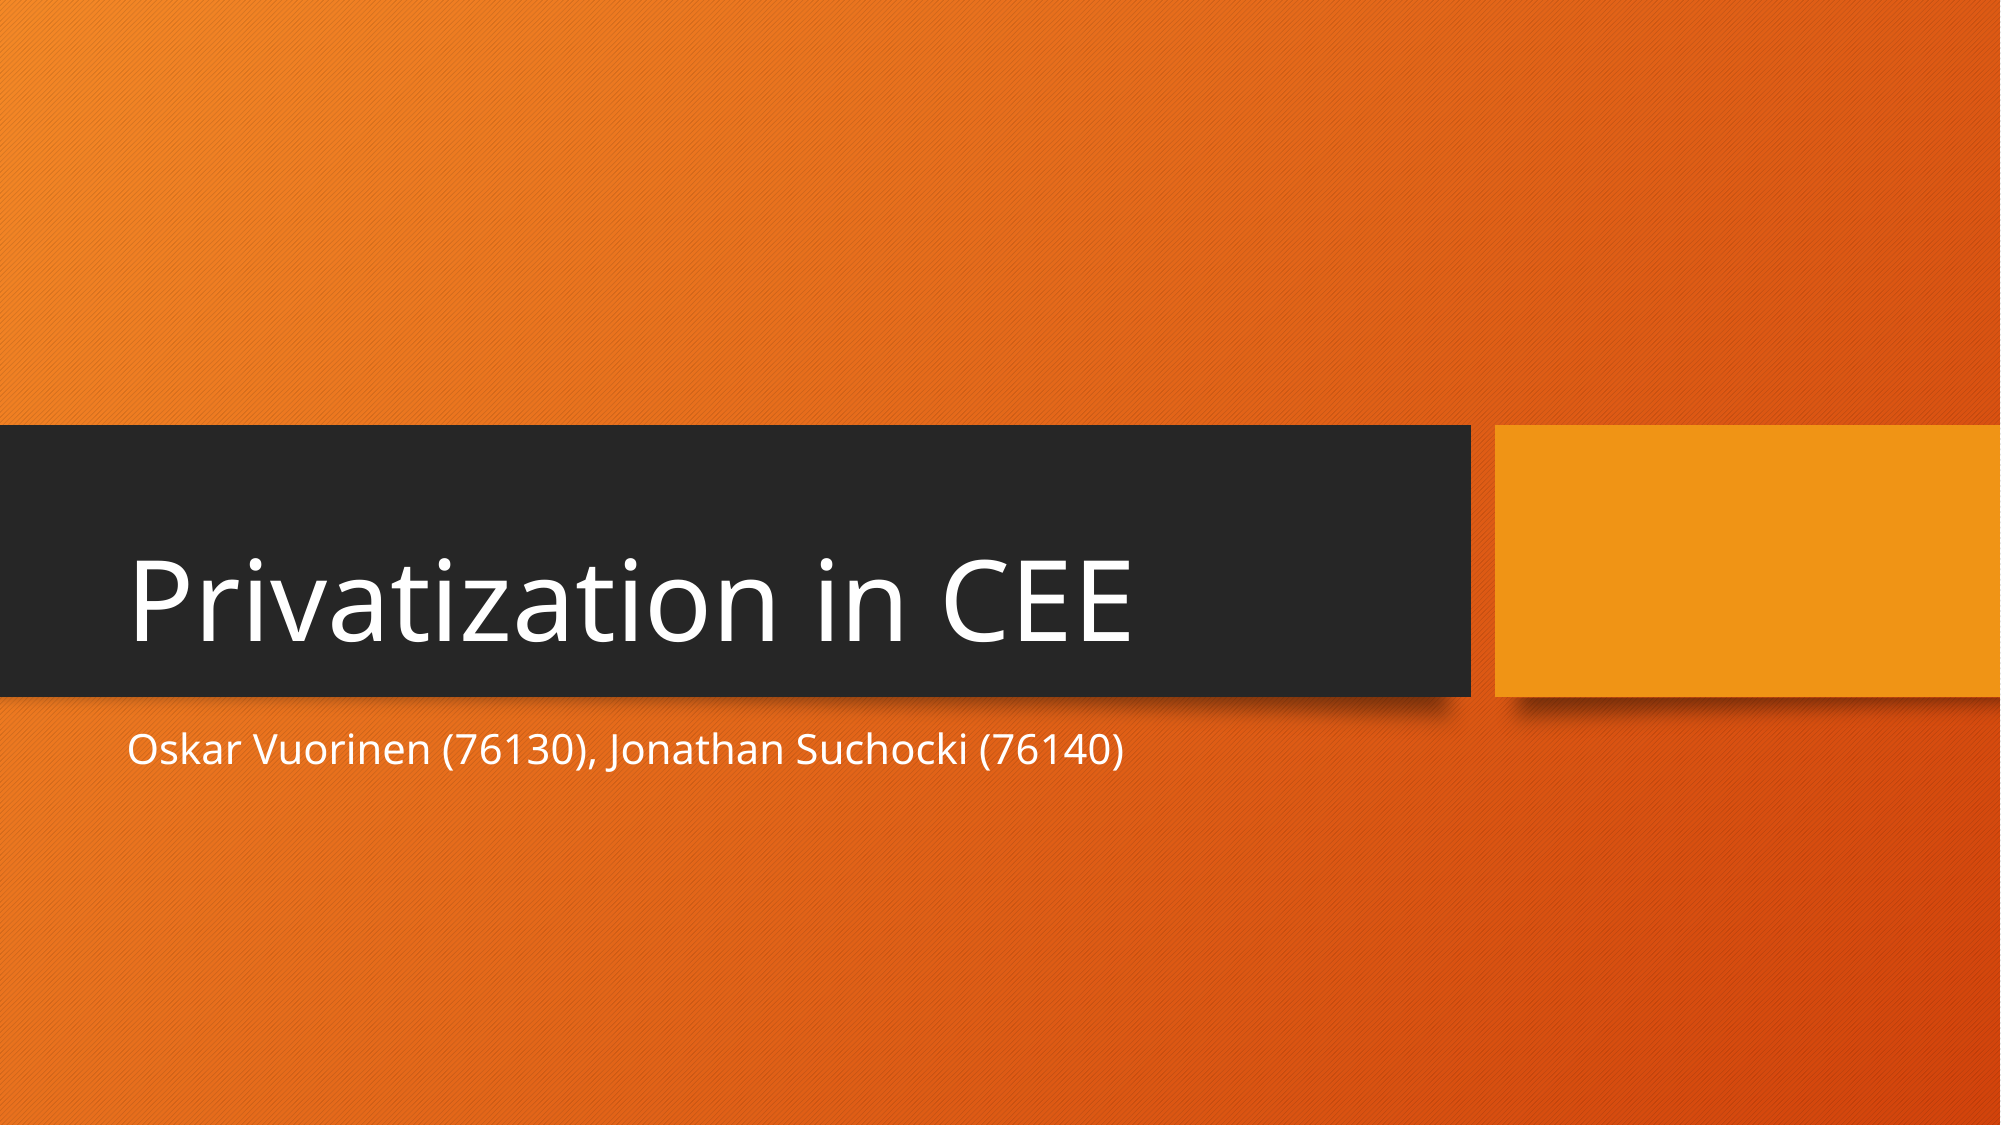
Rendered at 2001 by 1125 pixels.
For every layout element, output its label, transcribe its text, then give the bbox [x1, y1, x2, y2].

title Privatization in CEE [111, 448, 1448, 674]
subtitle Oskar Vuorinen (76130), Jonathan Suchocki (76140) [111, 720, 1448, 905]
